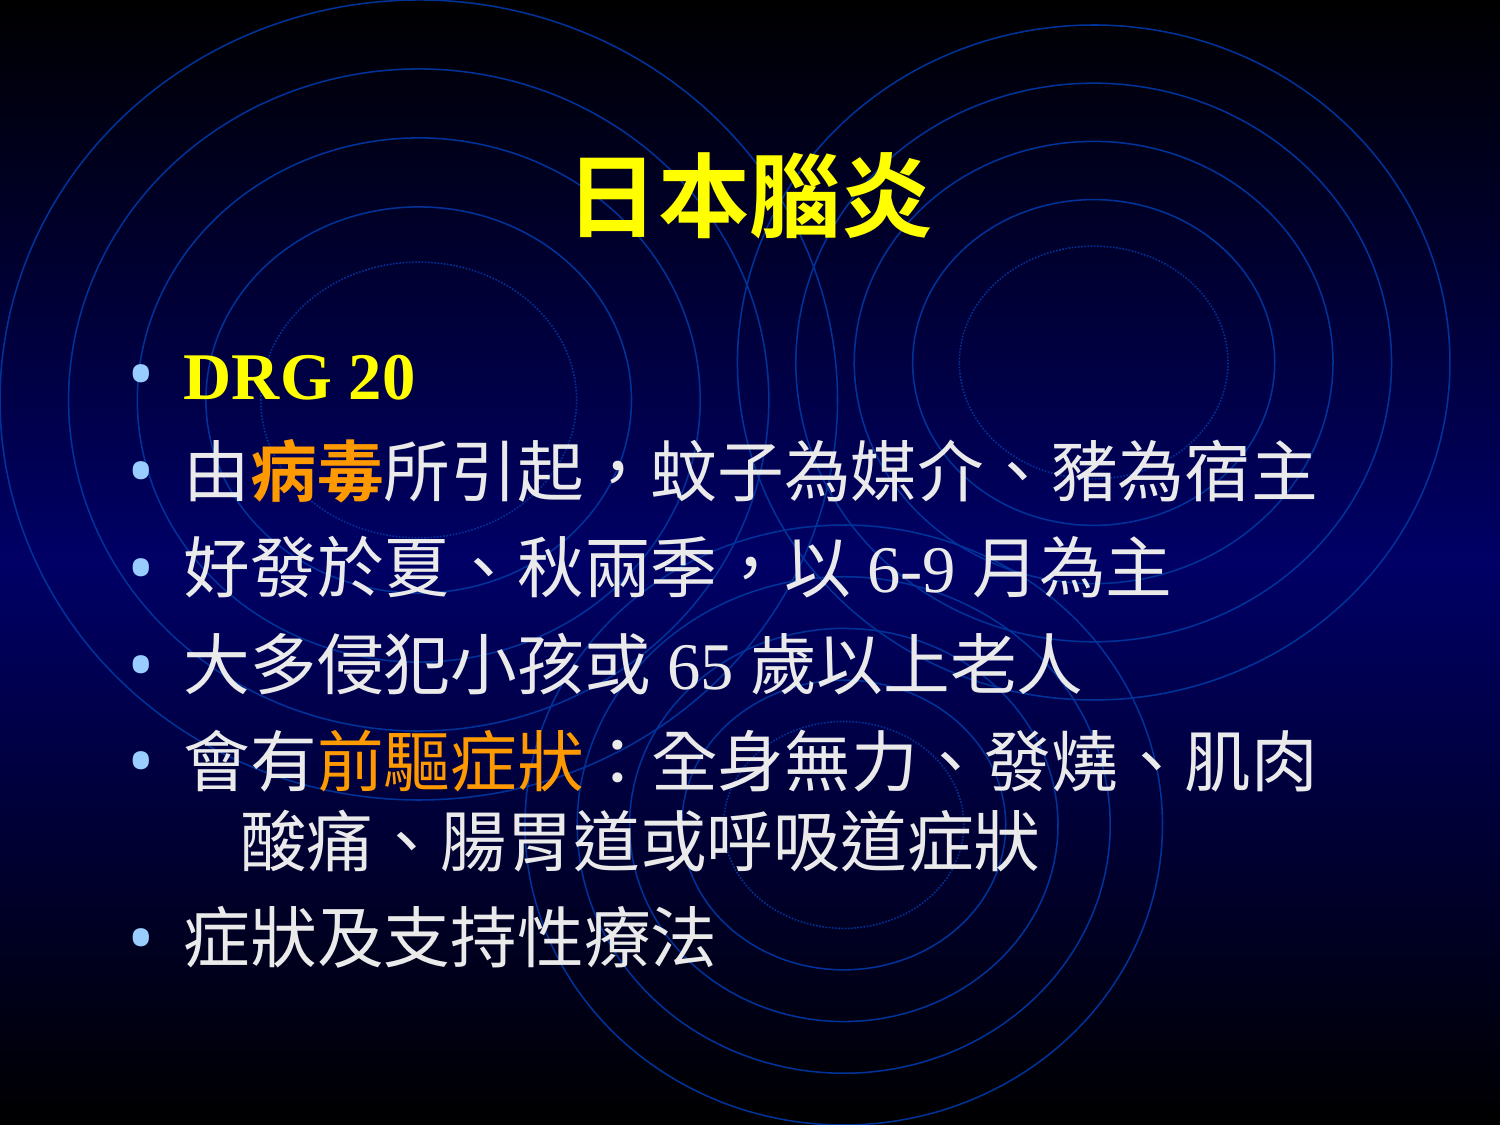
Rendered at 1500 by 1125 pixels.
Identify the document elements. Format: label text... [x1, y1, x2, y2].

list DRG 20 由病毒所引起，蚊子為媒介、豬為宿主 好發於夏、秋兩季，以6-9月為主 大多侵犯小孩或65歲以上老人 會有前驅症狀：全身無力、發燒、肌肉酸痛、腸胃道或呼吸道症狀 症狀及支持性療法 [112, 324, 1388, 1000]
title 日本腦炎 [112, 99, 1388, 288]
